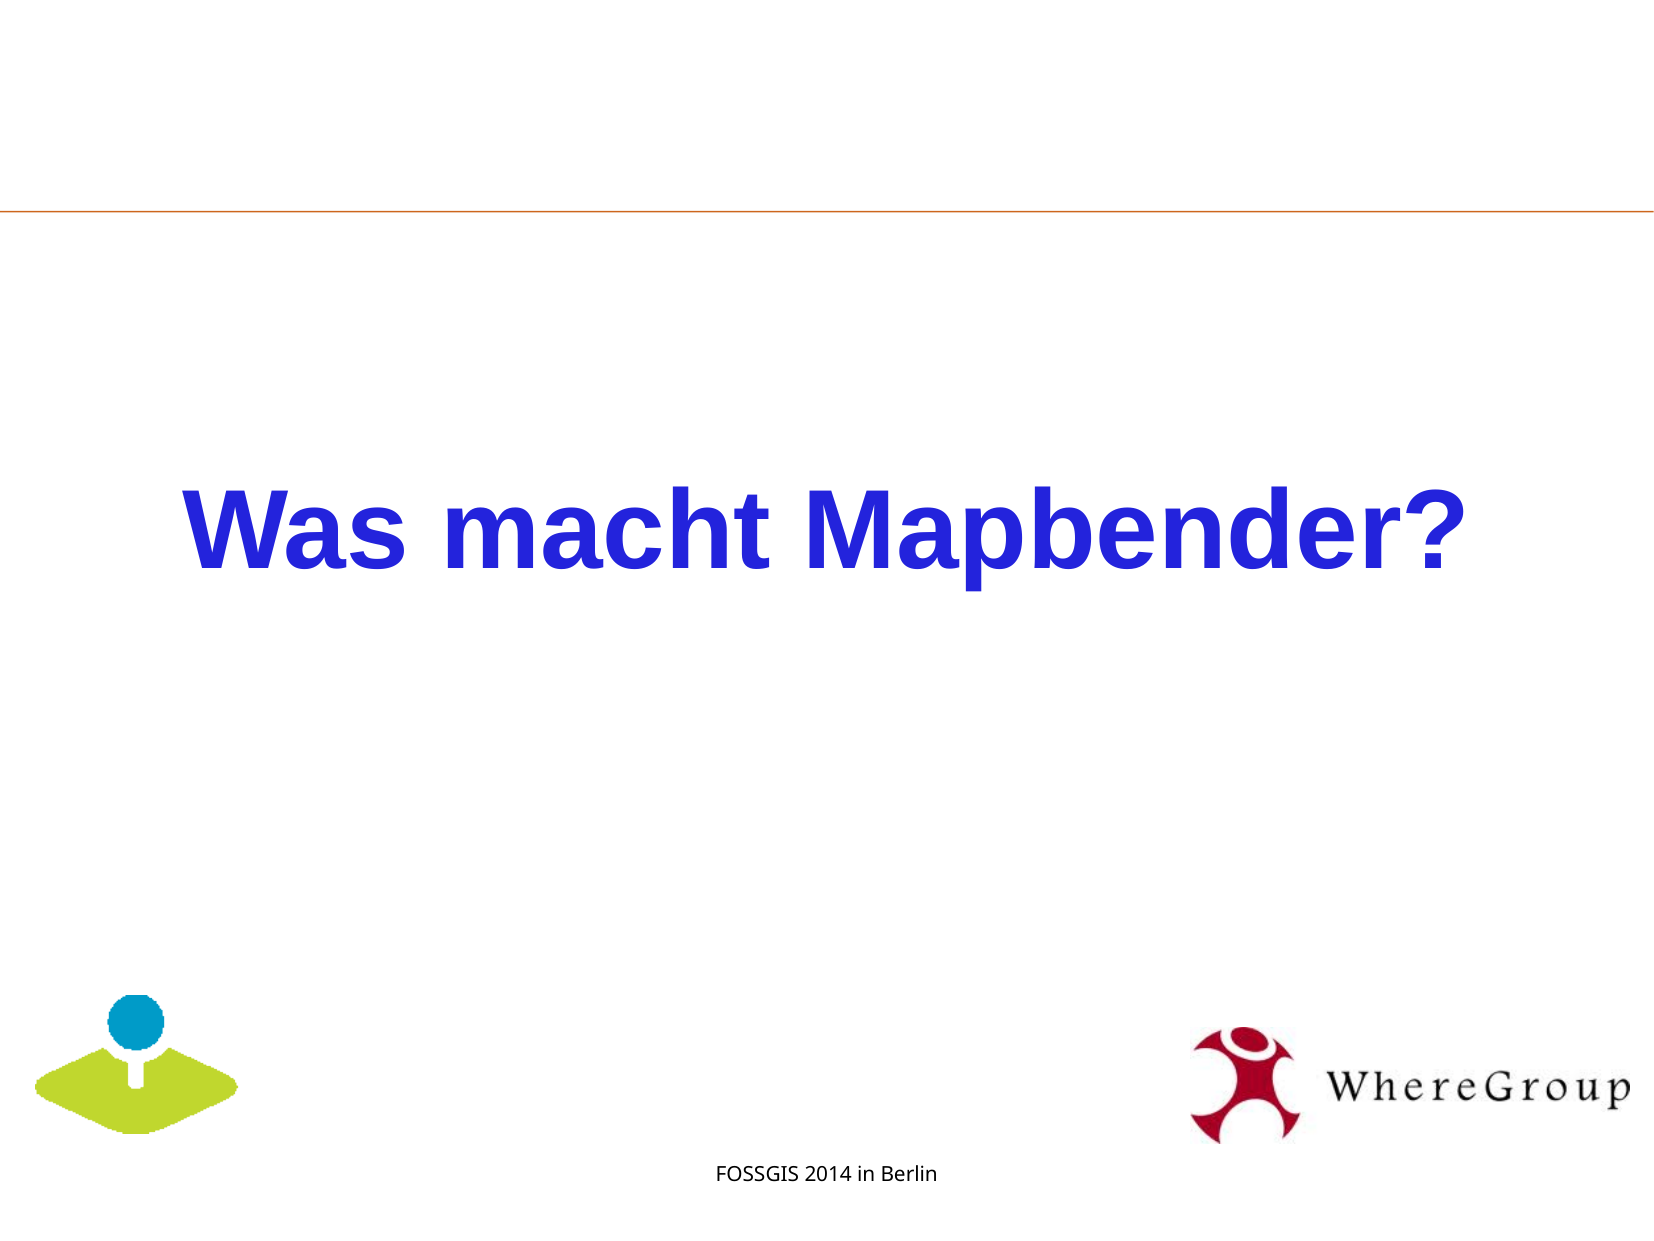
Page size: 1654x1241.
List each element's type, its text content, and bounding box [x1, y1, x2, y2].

picture [1190, 1027, 1630, 1144]
subtitle Was macht Mapbender? [82, 49, 1571, 1010]
picture [35, 995, 240, 1134]
